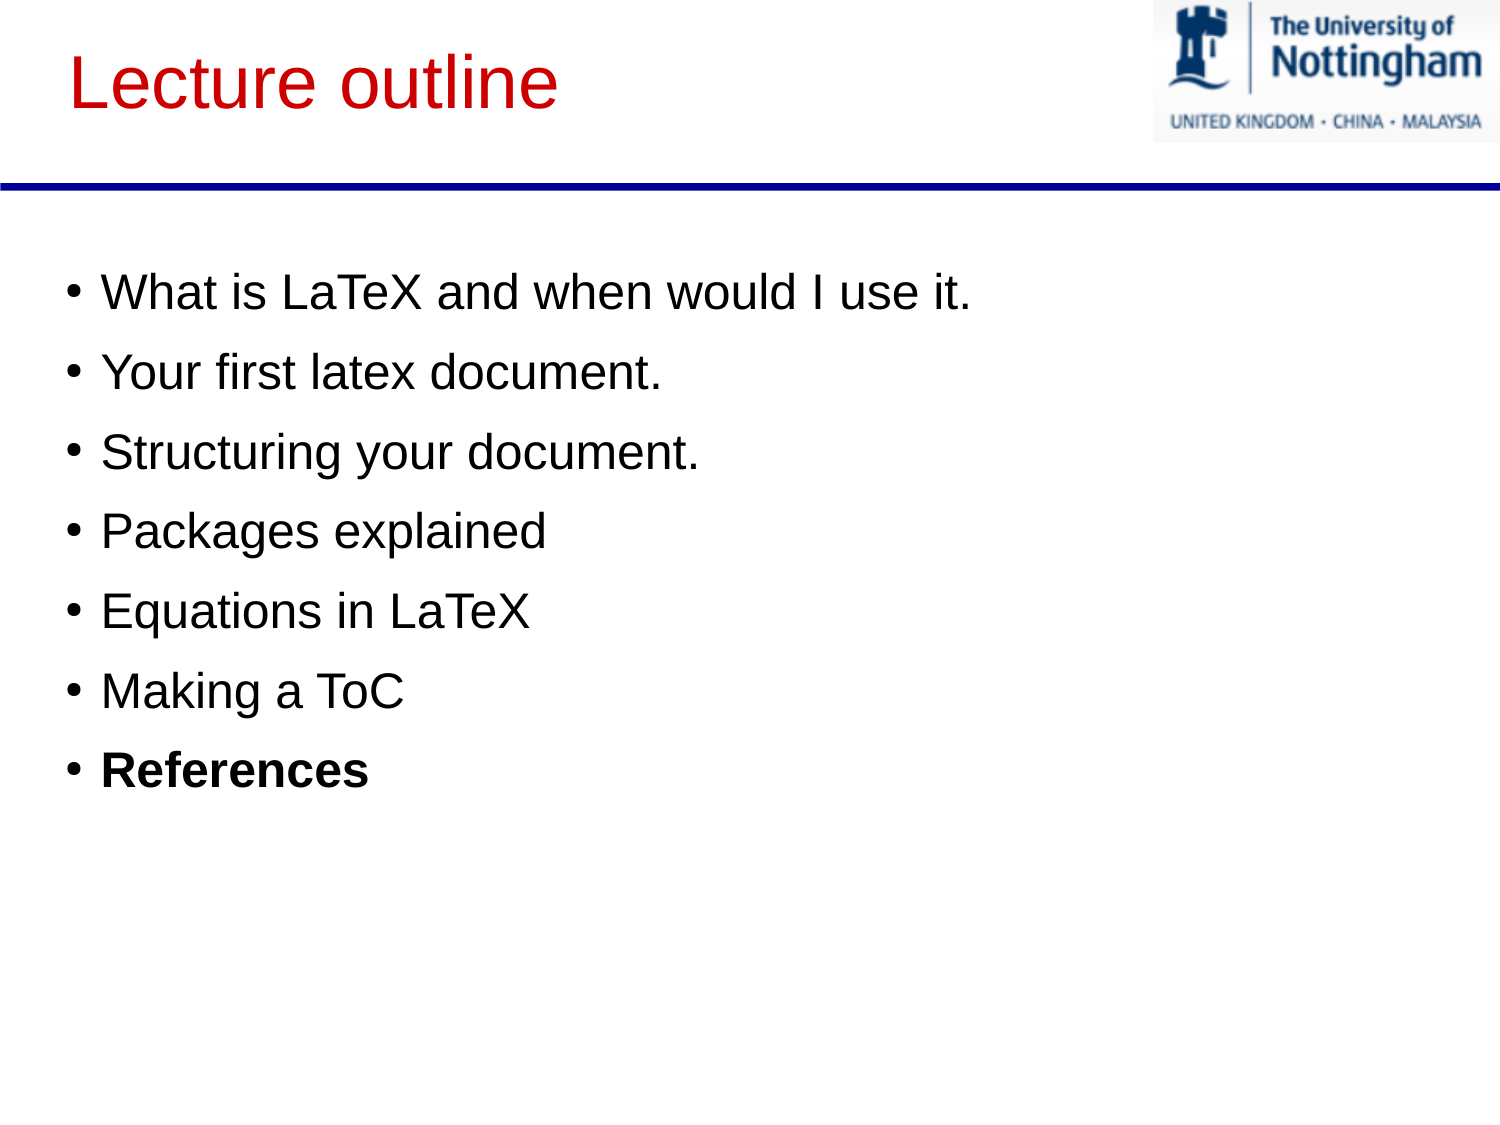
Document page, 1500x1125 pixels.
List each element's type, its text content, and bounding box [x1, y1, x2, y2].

text_box Lecture outline [53, 33, 947, 133]
picture [1153, 0, 1500, 143]
text_box What is LaTeX and when would I use it. Your first latex document. Structuring your document. Packages explained Equations in LaTeX Making a ToC References [50, 257, 1313, 806]
